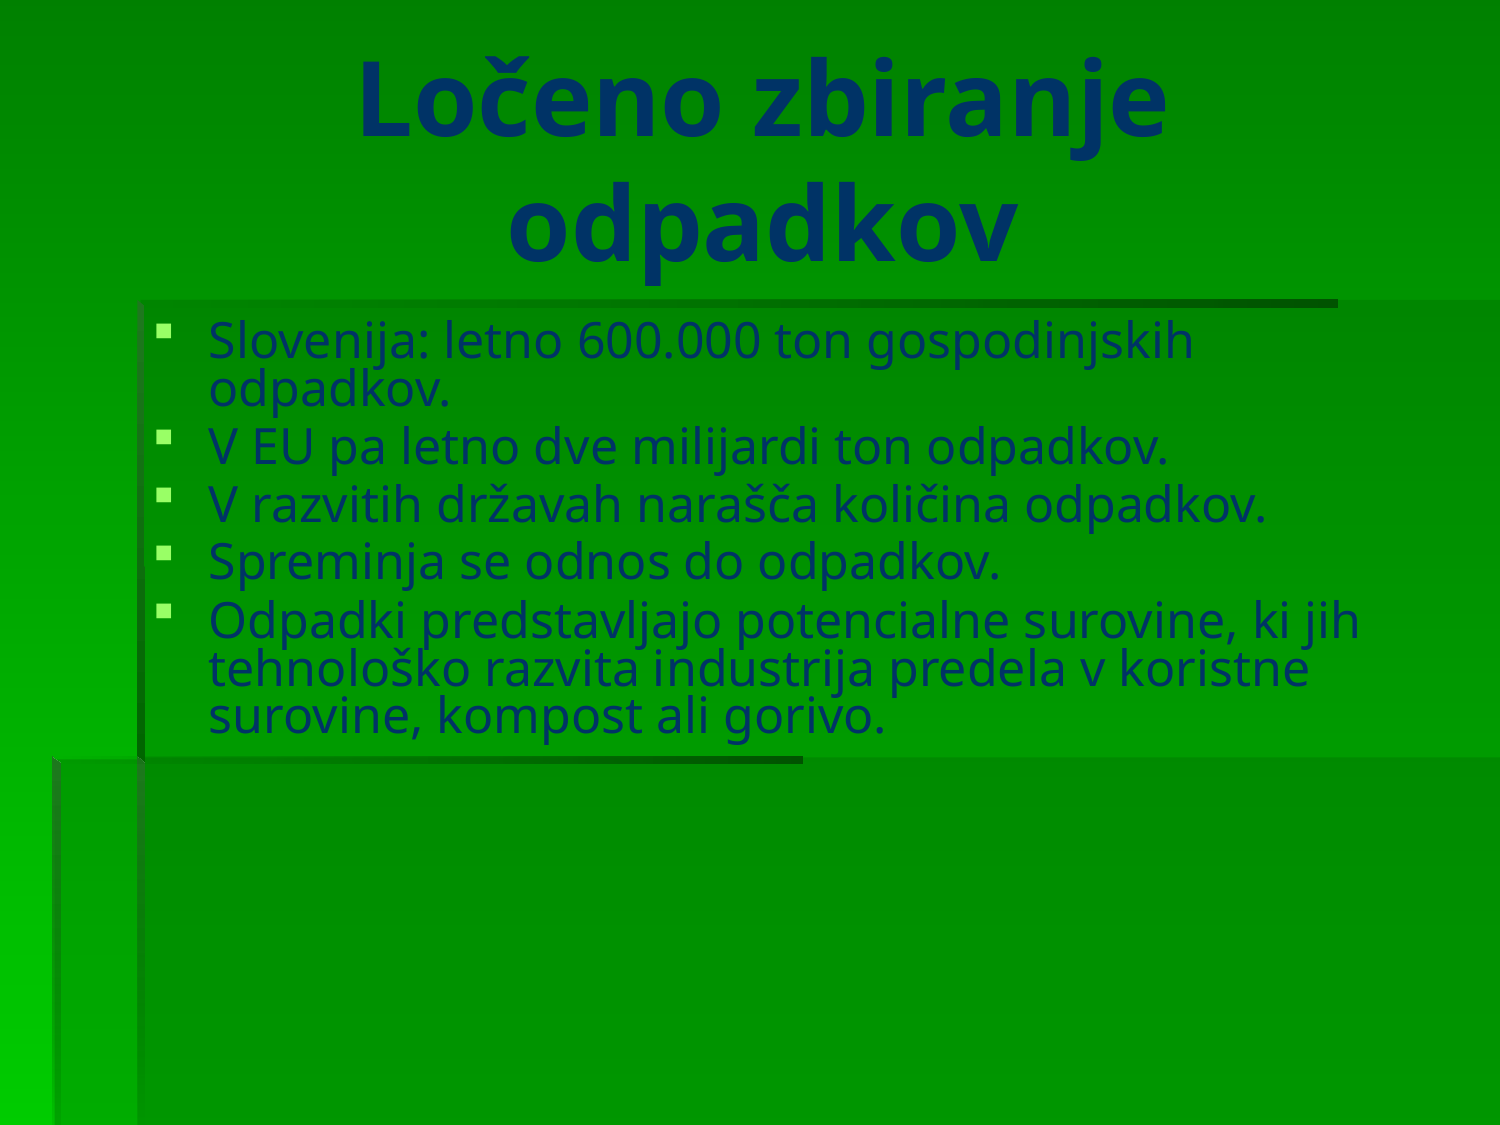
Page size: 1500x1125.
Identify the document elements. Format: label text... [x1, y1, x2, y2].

list Slovenija: letno 600.000 ton gospodinjskih odpadkov. V EU pa letno dve milijardi ton odpadkov. V razvitih državah narašča količina odpadkov. Spreminja se odnos do odpadkov. Odpadki predstavljajo potencialne surovine, ki jih tehnološko razvita industrija predela v koristne surovine, kompost ali gorivo. [137, 312, 1451, 1000]
title Ločeno zbiranje odpadkov [75, 40, 1451, 275]
